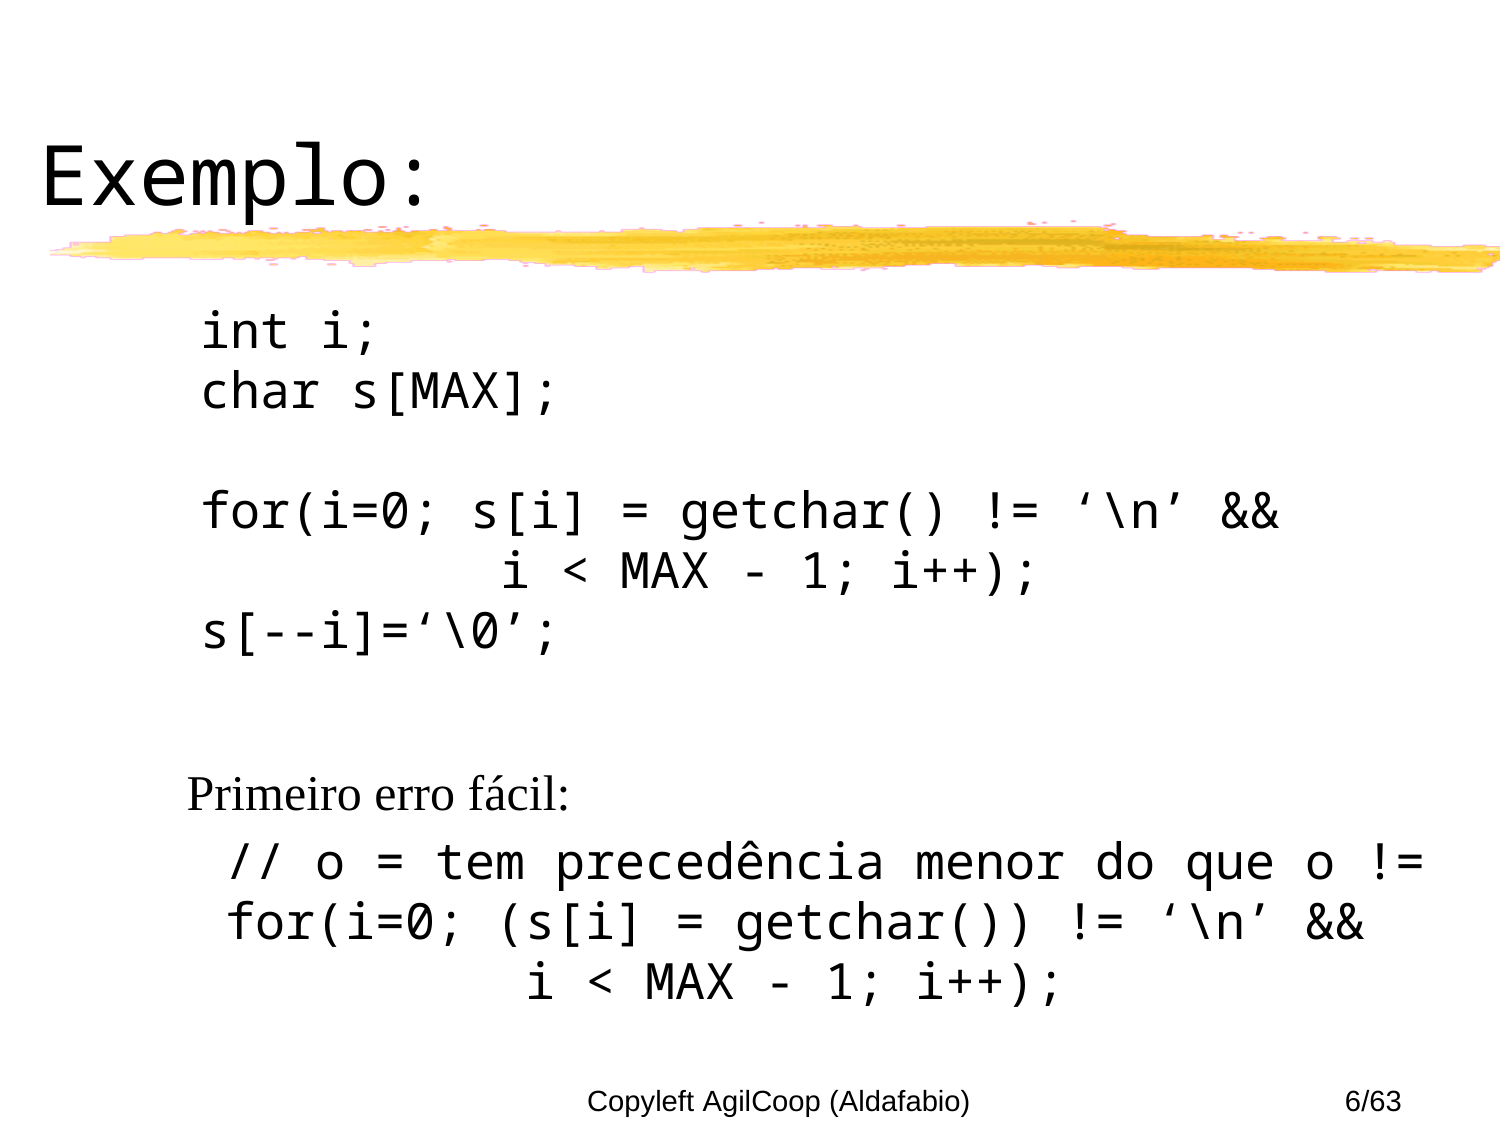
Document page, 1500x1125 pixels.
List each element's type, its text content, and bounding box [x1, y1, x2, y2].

text_box // o = tem precedência menor do que o != for(i=0; (s[i] = getchar()) != ‘\n’ && i < MAX - 1; i++); [210, 821, 1440, 1018]
title Exemplo: [24, 74, 1488, 238]
picture [50, 215, 1500, 284]
text_box Primeiro erro fácil: [171, 752, 587, 829]
text_box int i; char s[MAX]; for(i=0; s[i] = getchar() != ‘\n’ && i < MAX - 1; i++); s[--i]=‘\0’; [185, 290, 1295, 667]
